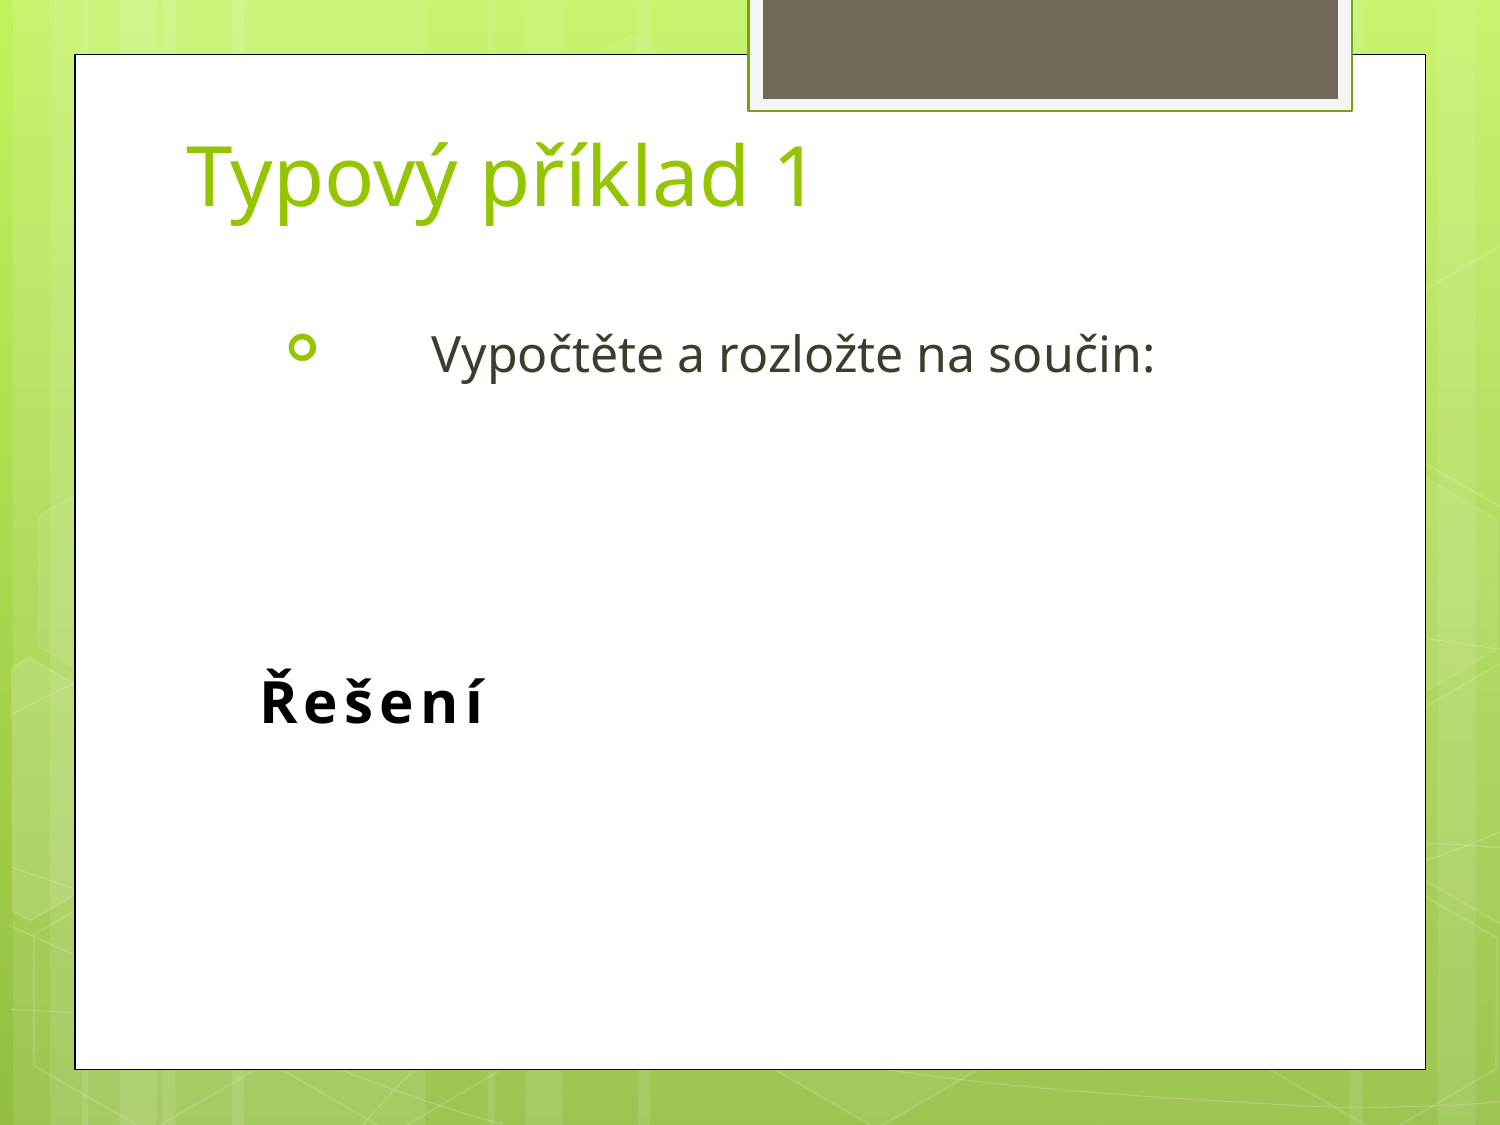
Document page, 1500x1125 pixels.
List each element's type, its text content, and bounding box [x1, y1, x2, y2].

title Typový příklad 1 [171, 42, 1415, 231]
text_box Řešení [244, 658, 498, 743]
list Vypočtěte a rozložte na součin: [64, 314, 1415, 509]
